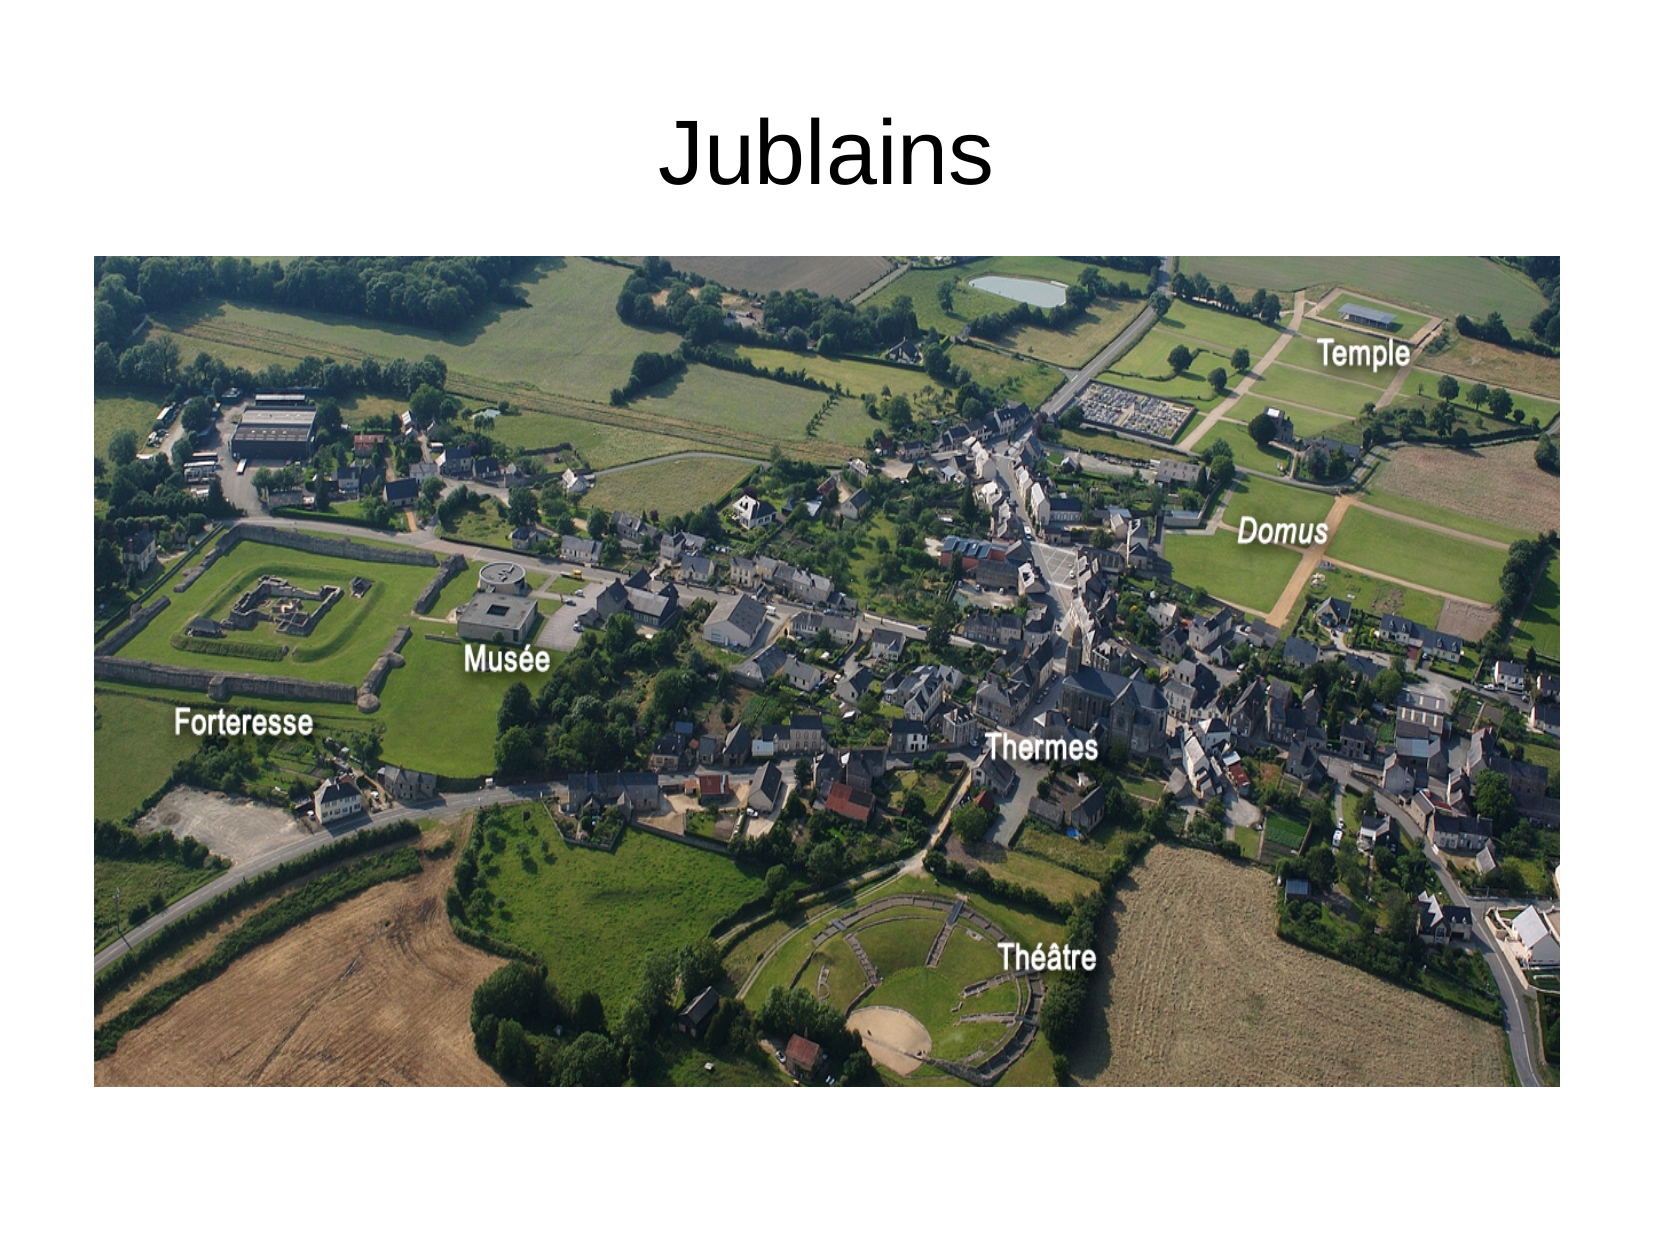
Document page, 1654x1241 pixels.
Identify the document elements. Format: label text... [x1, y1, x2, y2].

picture [94, 256, 1560, 1087]
title Jublains [82, 49, 1571, 257]
